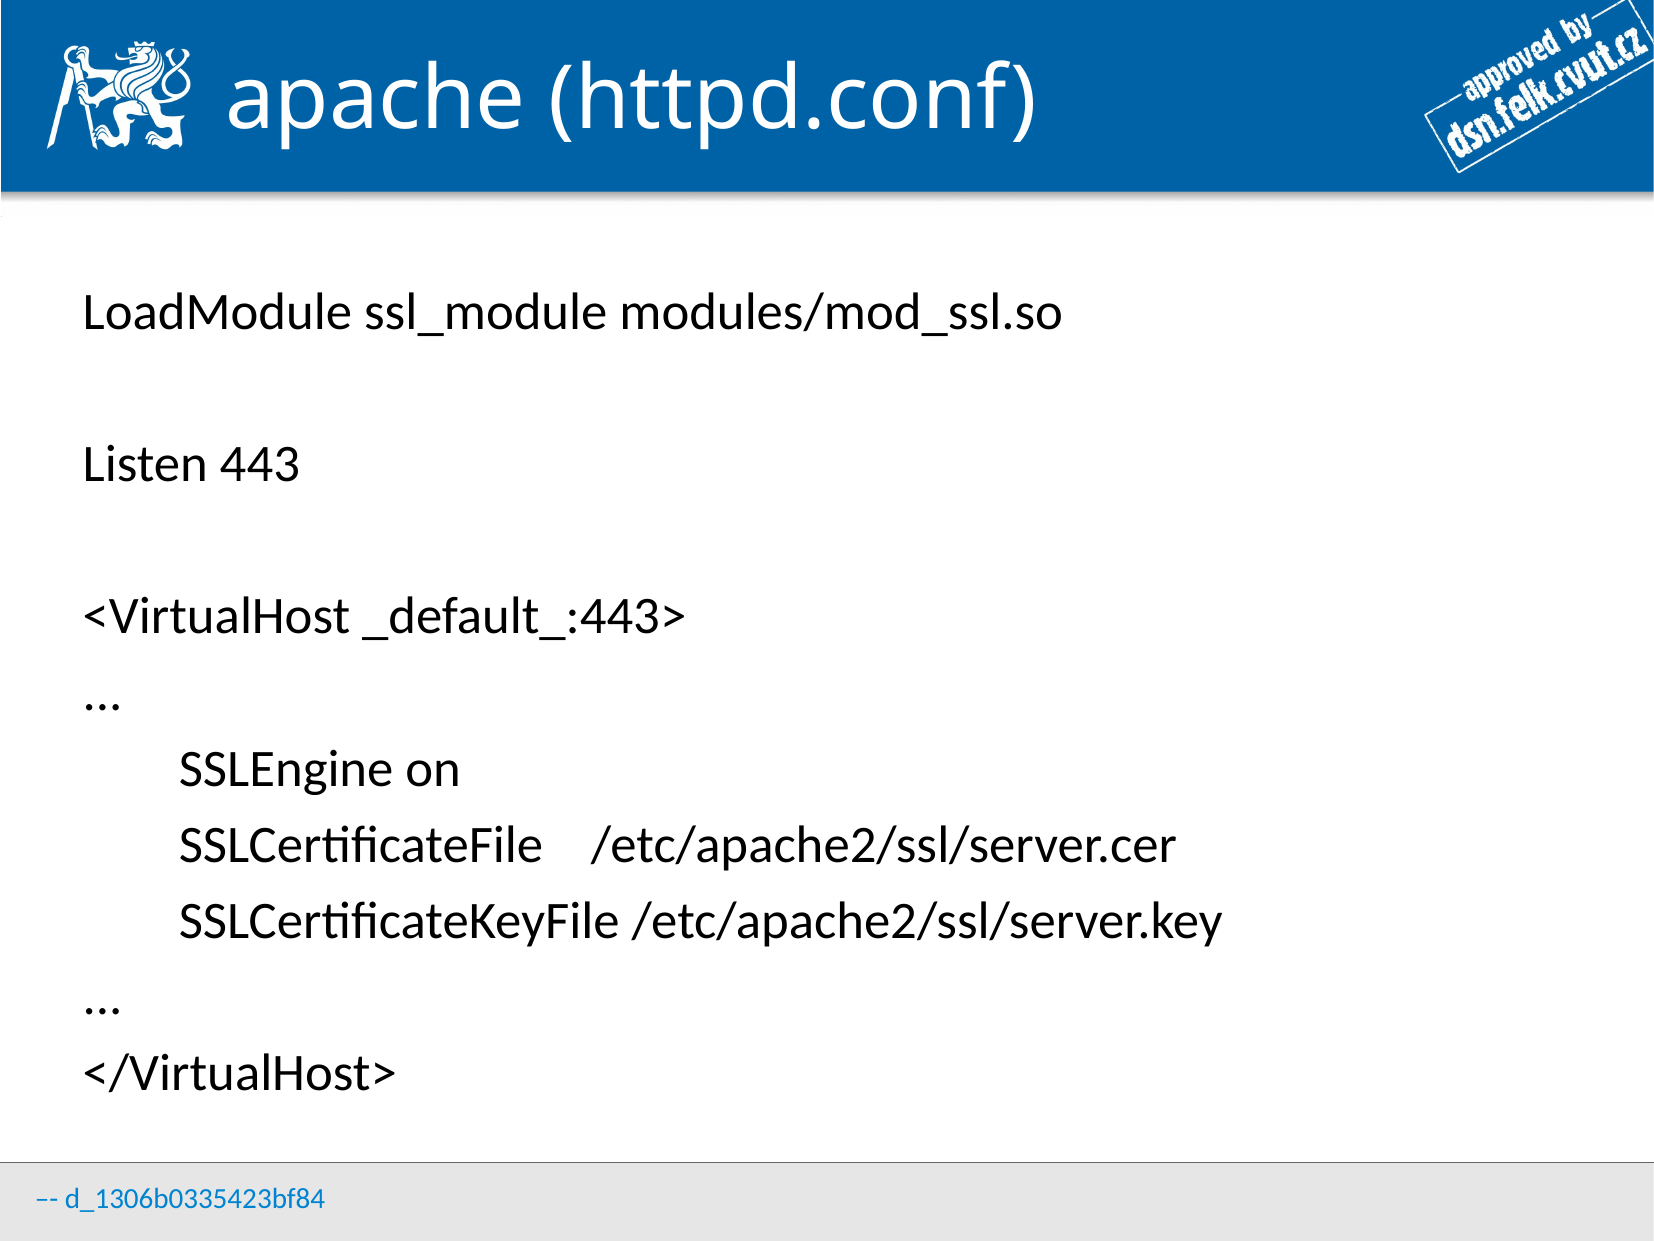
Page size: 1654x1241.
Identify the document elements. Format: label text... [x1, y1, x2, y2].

title apache (httpd.conf) [225, 0, 1426, 188]
list LoadModule ssl_module modules/mod_ssl.so Listen 443 <VirtualHost _default_:443> ... SSLEngine on SSLCertificateFile /etc/apache2/ssl/server.cer SSLCertificateKeyFile /etc/apache2/ssl/server.key ... </VirtualHost> [82, 290, 1571, 1109]
picture [1, 0, 1654, 217]
